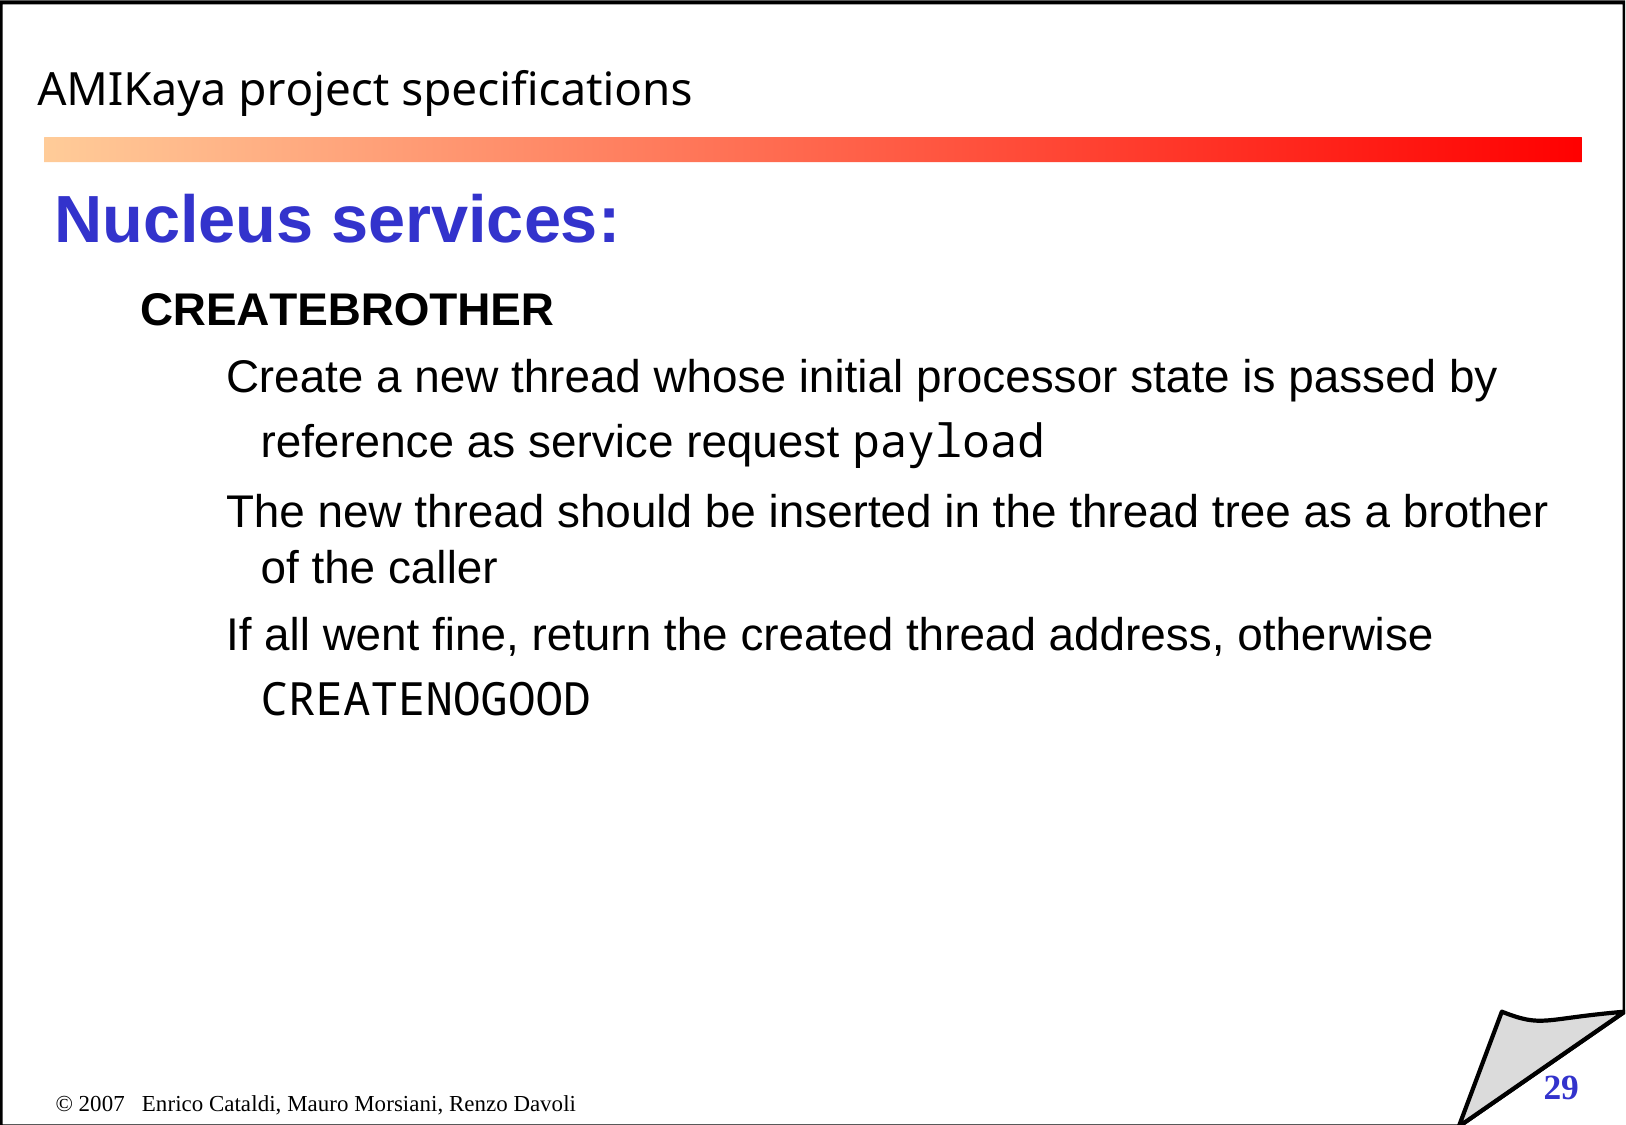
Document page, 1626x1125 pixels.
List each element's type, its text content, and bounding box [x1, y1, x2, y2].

list Nucleus services: CREATEBROTHER Create a new thread whose initial processor state is passed by reference as service request payload The new thread should be inserted in the thread tree as a brother of the caller If all went fine, return the created thread address, otherwise CREATENOGOOD [54, 187, 1571, 873]
title AMIKaya project specifications [37, 44, 1587, 131]
